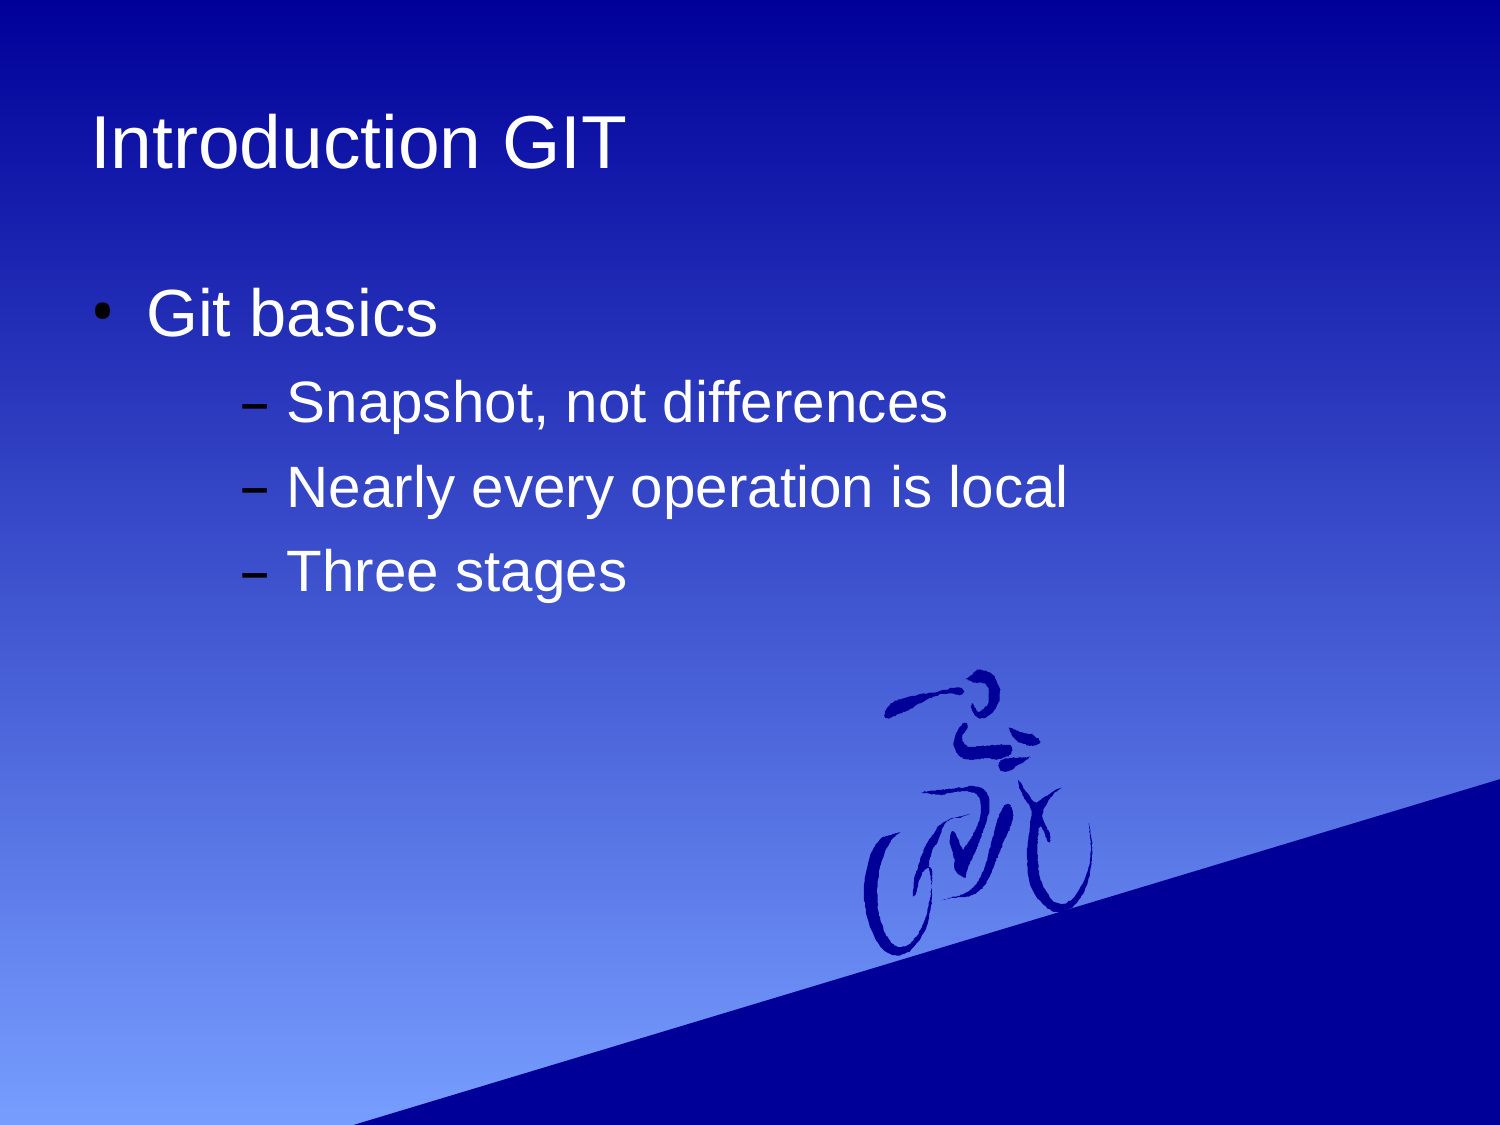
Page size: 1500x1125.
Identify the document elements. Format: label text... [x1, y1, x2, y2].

list Git basics Snapshot, not differences Nearly every operation is local Three stages [75, 262, 1426, 1005]
title Introduction GIT [75, 45, 1426, 233]
